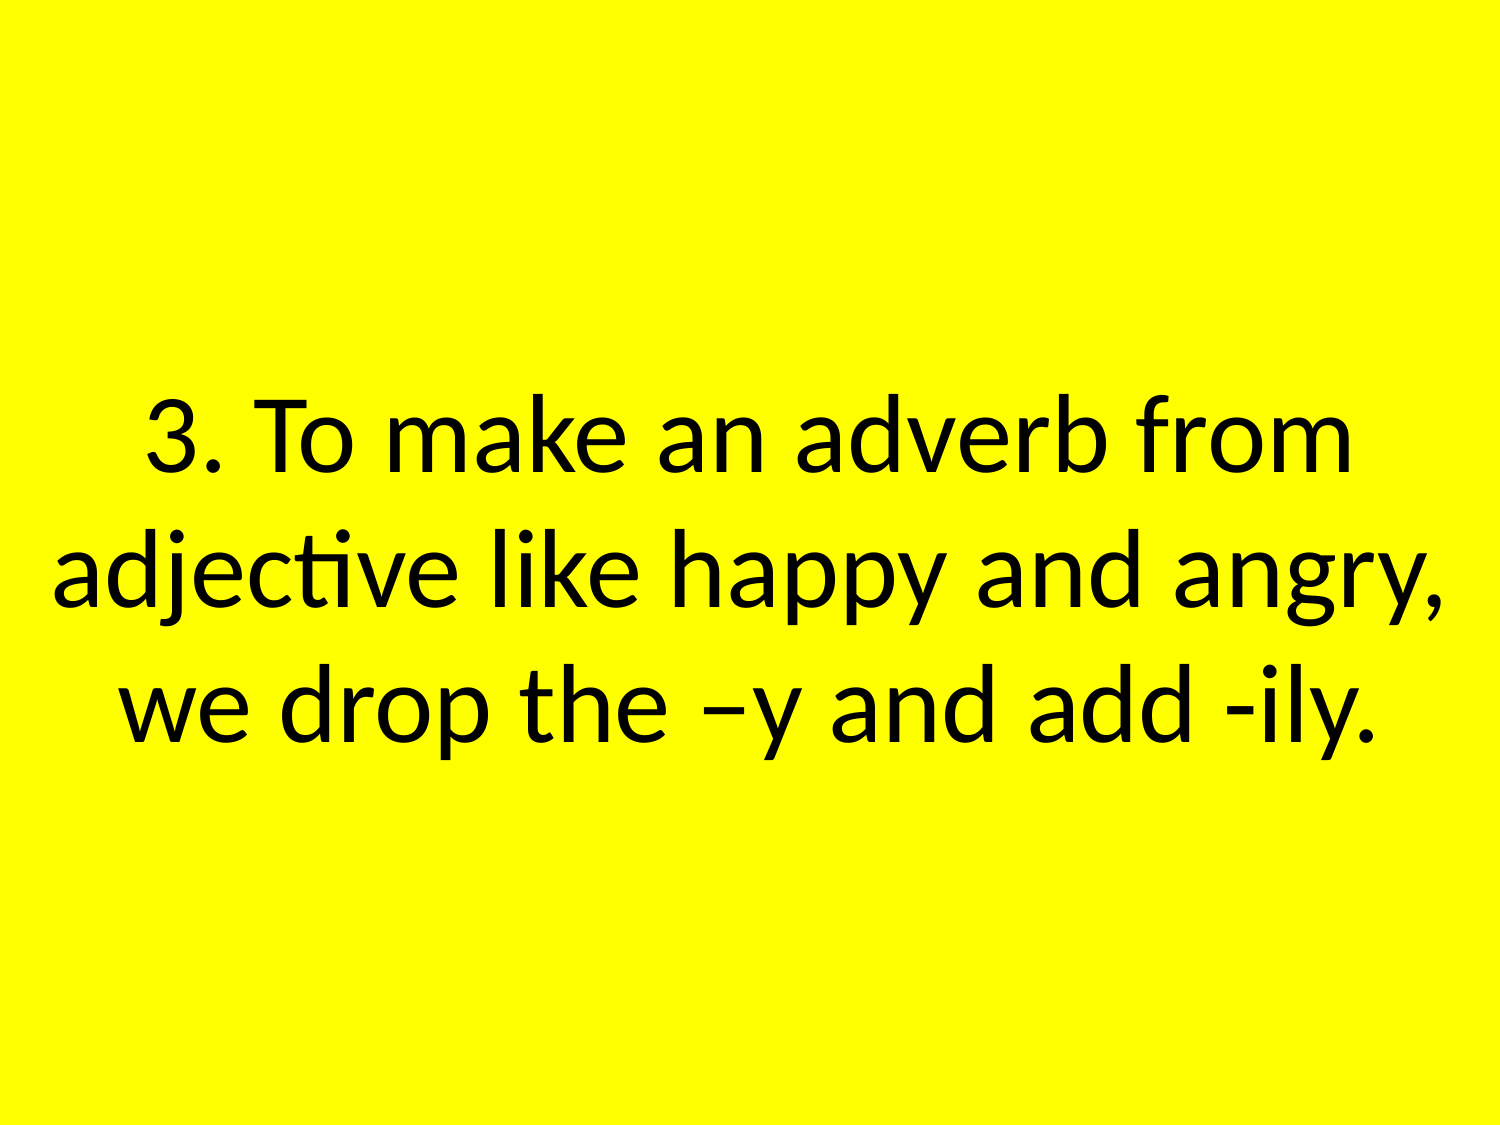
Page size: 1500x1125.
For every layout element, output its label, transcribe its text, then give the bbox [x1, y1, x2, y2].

title 3. To make an adverb from adjective like happy and angry, we drop the –y and add -ily. [0, 0, 1500, 1125]
